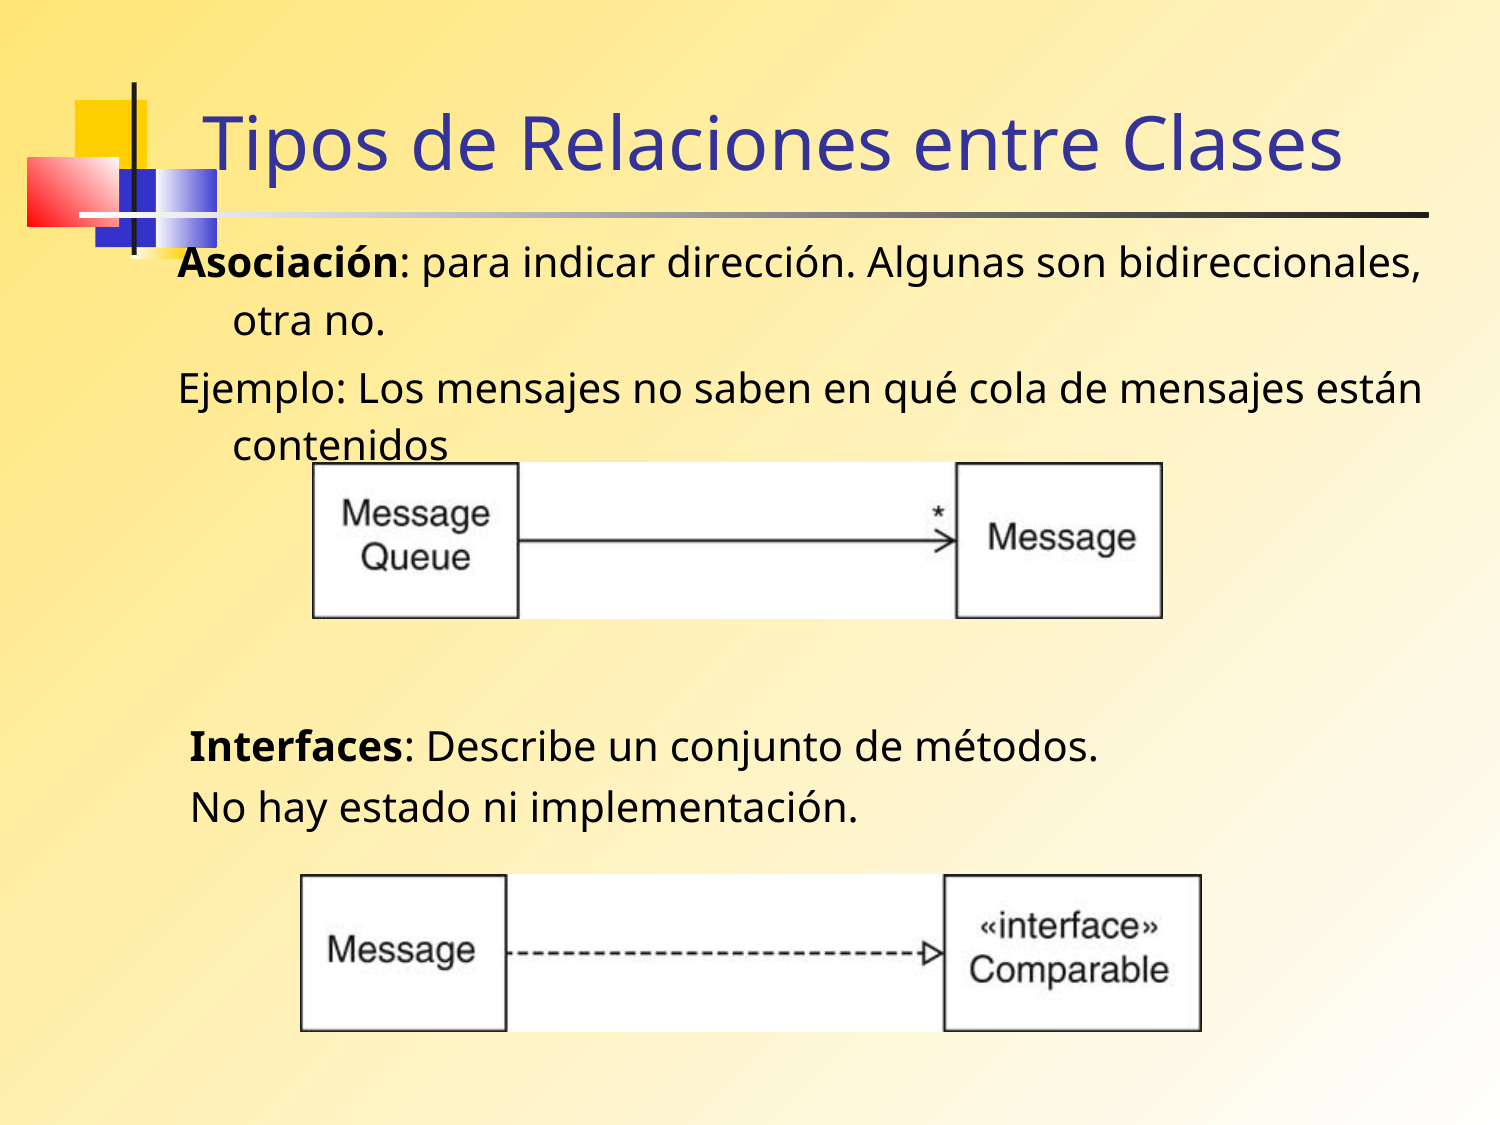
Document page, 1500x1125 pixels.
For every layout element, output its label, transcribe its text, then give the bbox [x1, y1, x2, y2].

picture [300, 874, 1202, 1032]
list Asociación: para indicar dirección. Algunas son bidireccionales, otra no. Ejemplo: Los mensajes no saben en qué cola de mensajes están contenidos [162, 224, 1463, 454]
picture [312, 462, 1163, 619]
title Tipos de Relaciones entre Clases [187, 37, 1466, 201]
text_box Interfaces: Describe un conjunto de métodos. No hay estado ni implementación. [174, 712, 1413, 813]
